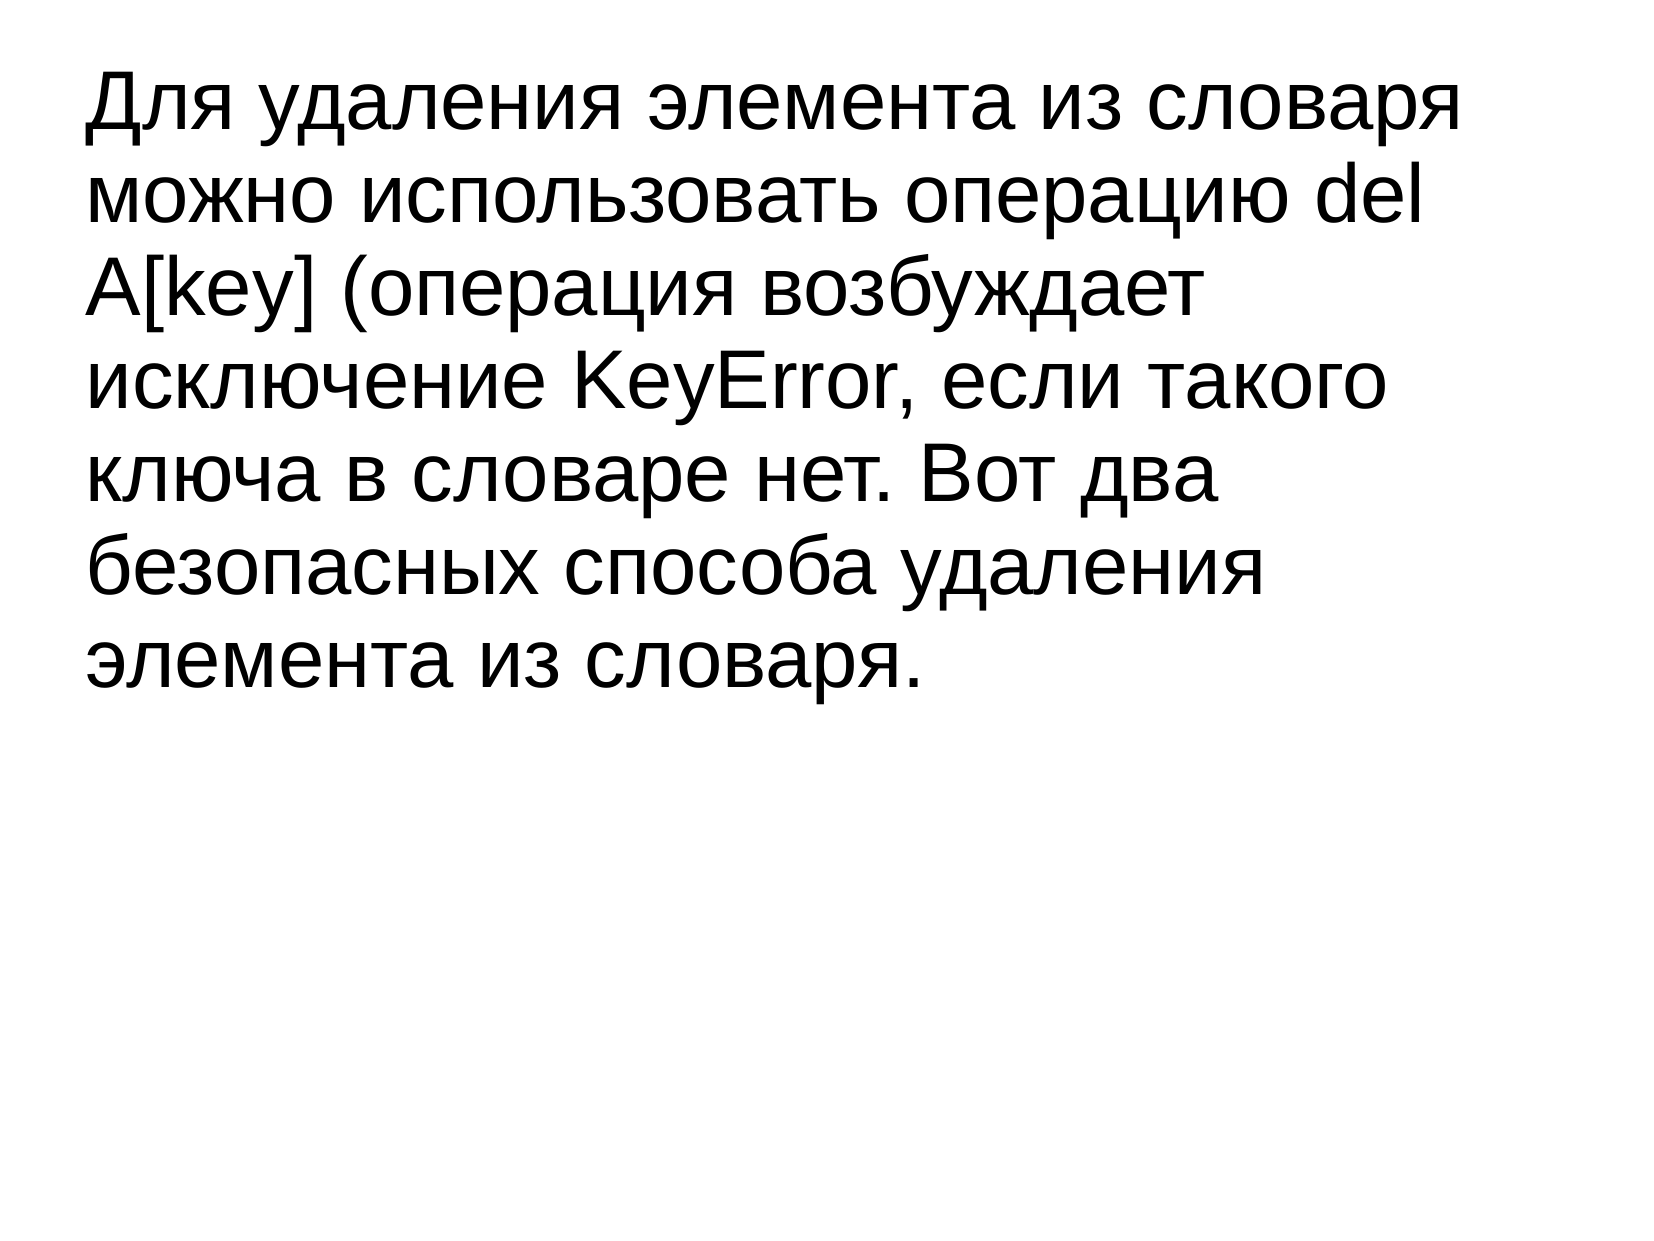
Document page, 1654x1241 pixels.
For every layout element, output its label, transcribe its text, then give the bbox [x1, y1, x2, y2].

text_box Для удаления элемента из словаря можно использовать операцию del A[key] (операция возбуждает исключение KeyError, если такого ключа в словаре нет. Вот два безопасных способа удаления элемента из словаря. [70, 47, 1607, 714]
